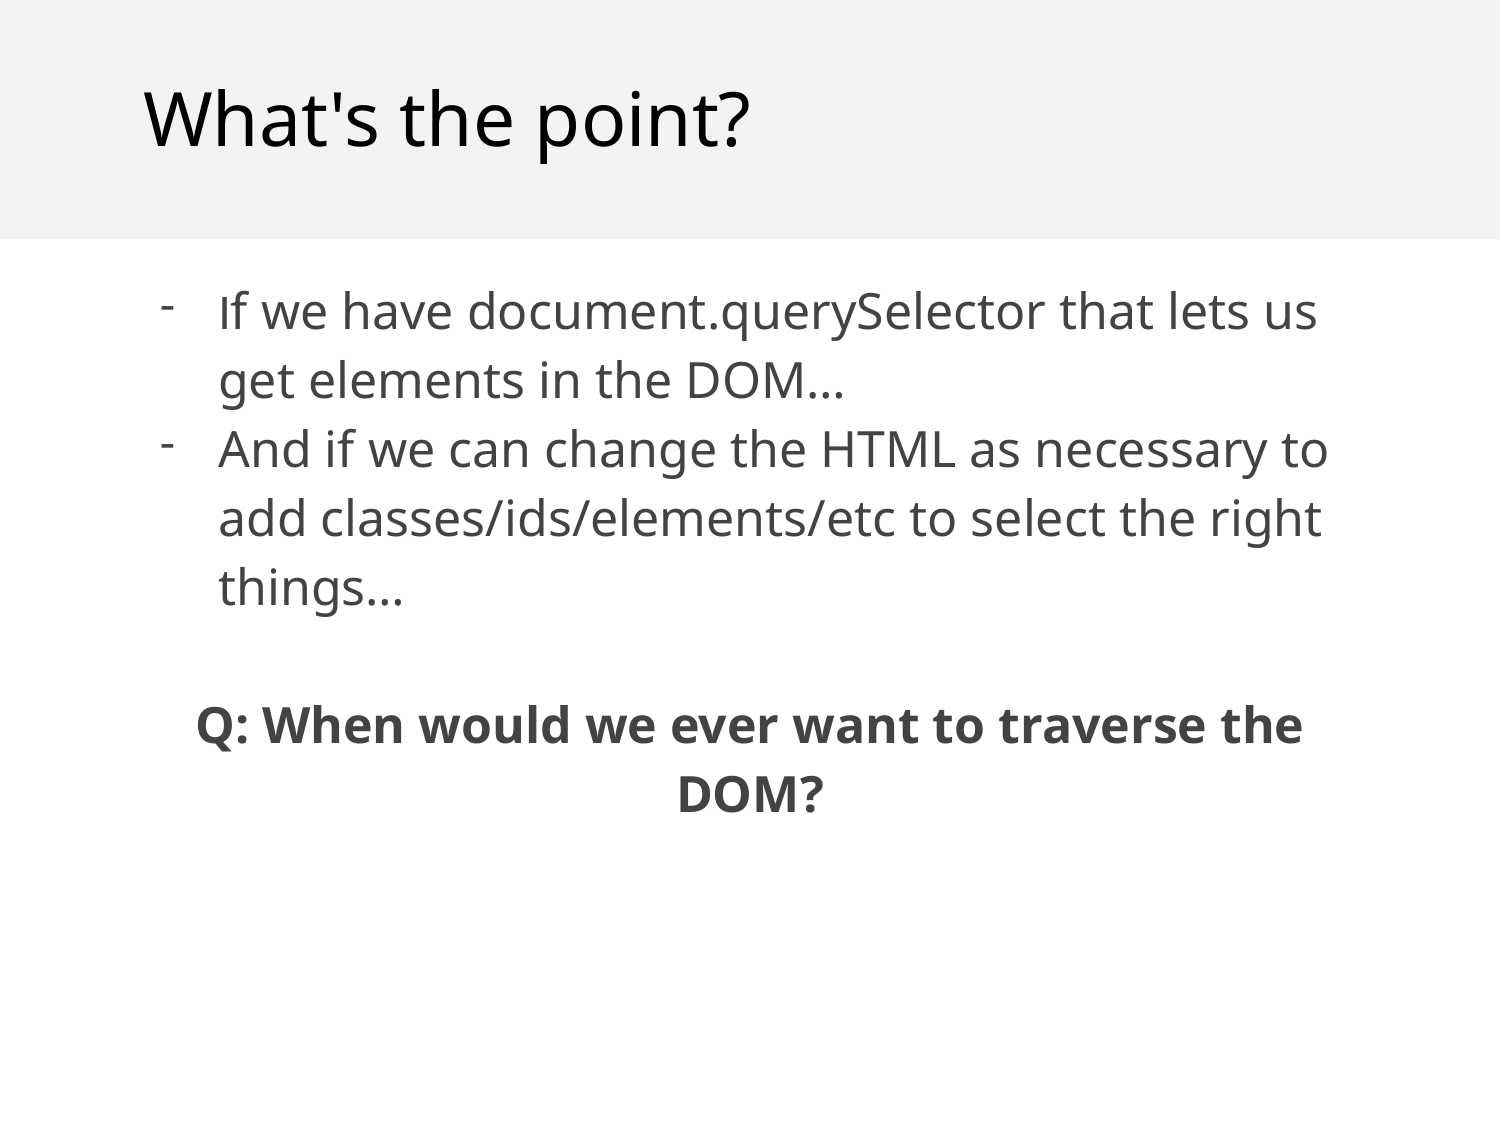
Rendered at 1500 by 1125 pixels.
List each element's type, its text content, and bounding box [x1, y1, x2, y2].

list If we have document.querySelector that lets us get elements in the DOM… And if we can change the HTML as necessary to add classes/ids/elements/etc to select the right things… Q: When would we ever want to traverse the DOM? [128, 255, 1372, 1004]
title What's the point? [128, 56, 1372, 183]
